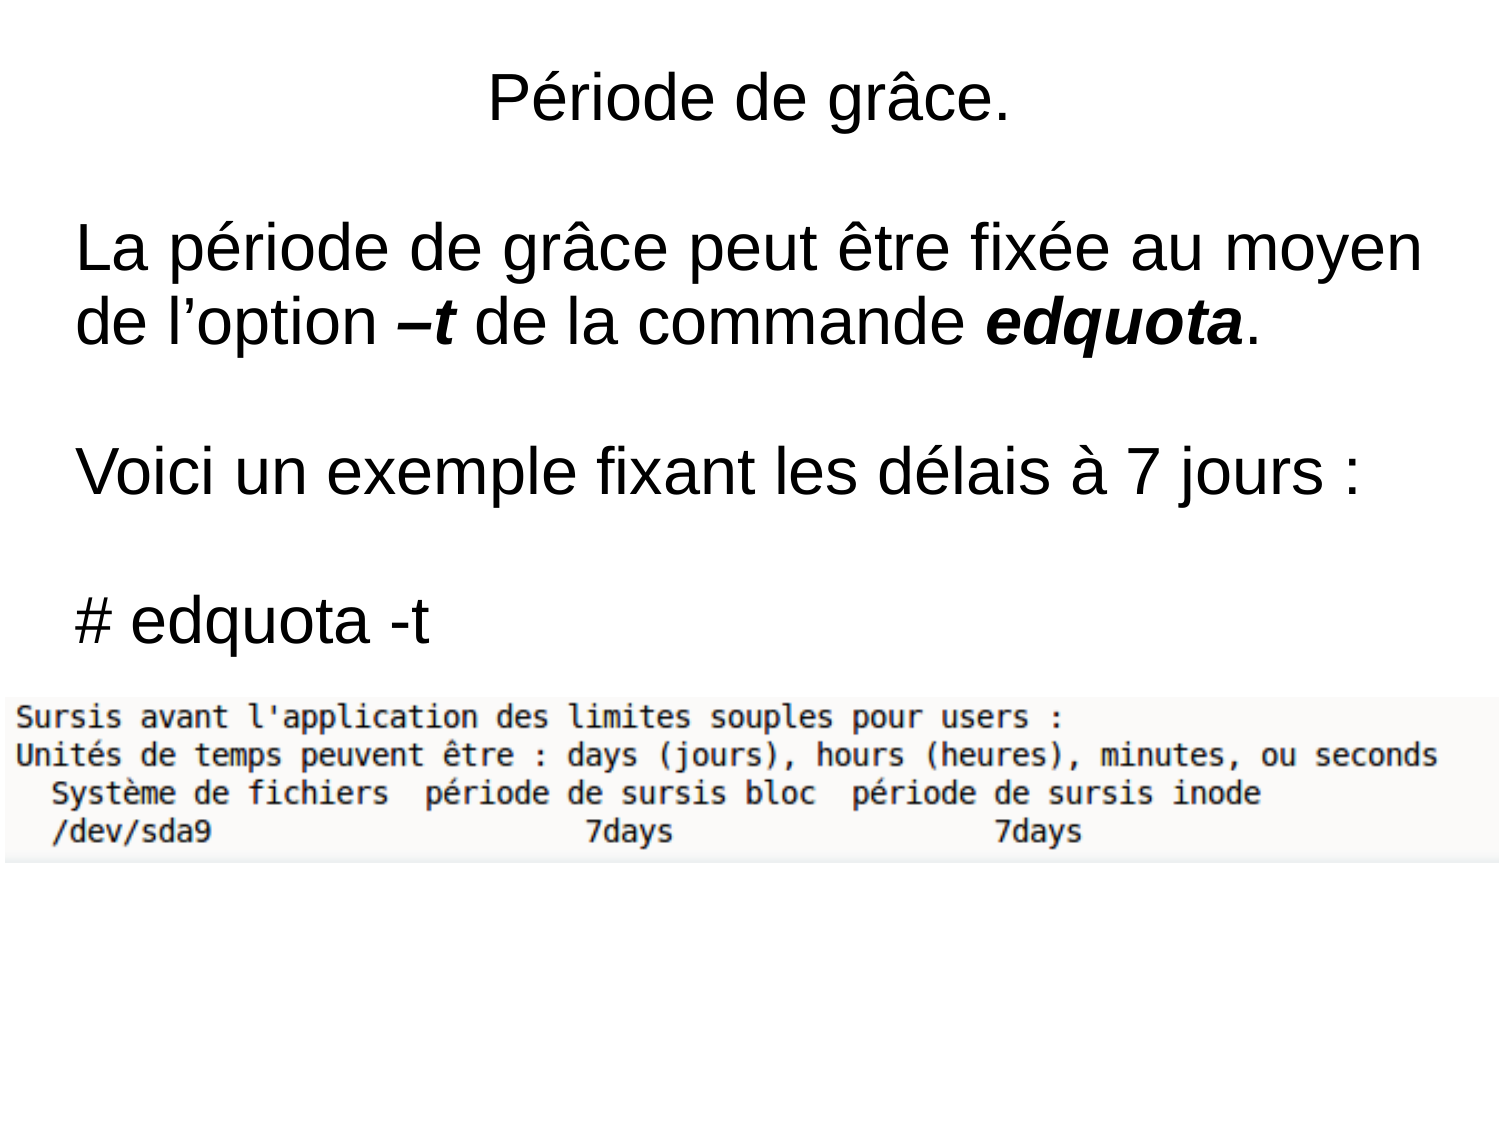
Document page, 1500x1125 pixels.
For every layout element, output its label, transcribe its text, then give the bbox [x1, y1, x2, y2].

subtitle Période de grâce. La période de grâce peut être fixée au moyen de l’option –t de la commande edquota. Voici un exemple fixant les délais à 7 jours : # edquota -t [75, 32, 1425, 686]
picture [5, 697, 1499, 863]
